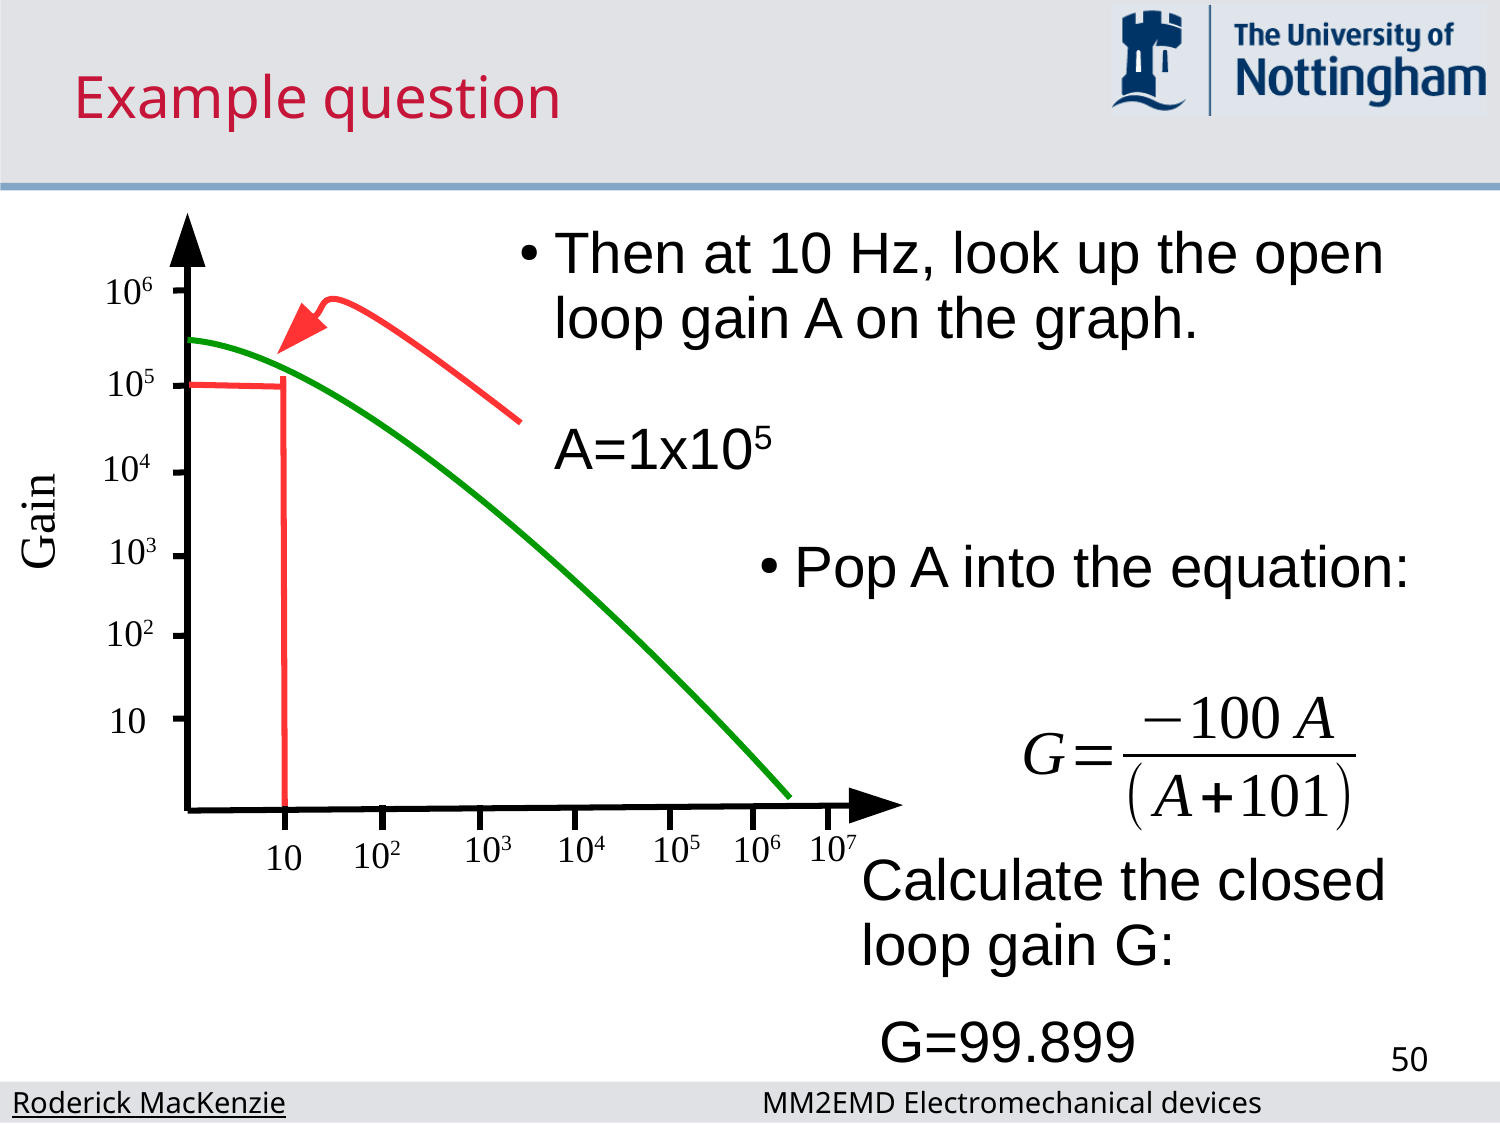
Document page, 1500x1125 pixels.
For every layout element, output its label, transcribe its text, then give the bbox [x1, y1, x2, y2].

text_box Calculate the closed loop gain G: [846, 840, 1457, 1051]
chart [1015, 683, 1366, 835]
text_box 106 [89, 259, 168, 320]
text_box 103 [448, 817, 528, 878]
title Example question [59, 20, 942, 172]
text_box 105 [637, 817, 716, 878]
text_box G=99.899 [829, 1002, 1164, 1084]
text_box Then at 10 Hz, look up the open loop gain A on the graph. A=1x105 [504, 213, 1477, 491]
text_box 10 [250, 825, 318, 886]
text_box Gain [0, 458, 73, 586]
text_box 10 [94, 688, 162, 749]
text_box 104 [542, 817, 621, 878]
text_box <number> [1375, 1030, 1500, 1101]
text_box 103 [93, 520, 172, 580]
text_box 105 [91, 351, 170, 411]
text_box Pop A into the equation: [744, 527, 1500, 683]
text_box 104 [87, 436, 166, 497]
picture [1111, 4, 1487, 116]
text_box 107 [793, 816, 872, 877]
text_box 106 [717, 817, 797, 878]
text_box 102 [90, 601, 170, 662]
text_box 102 [337, 823, 417, 884]
